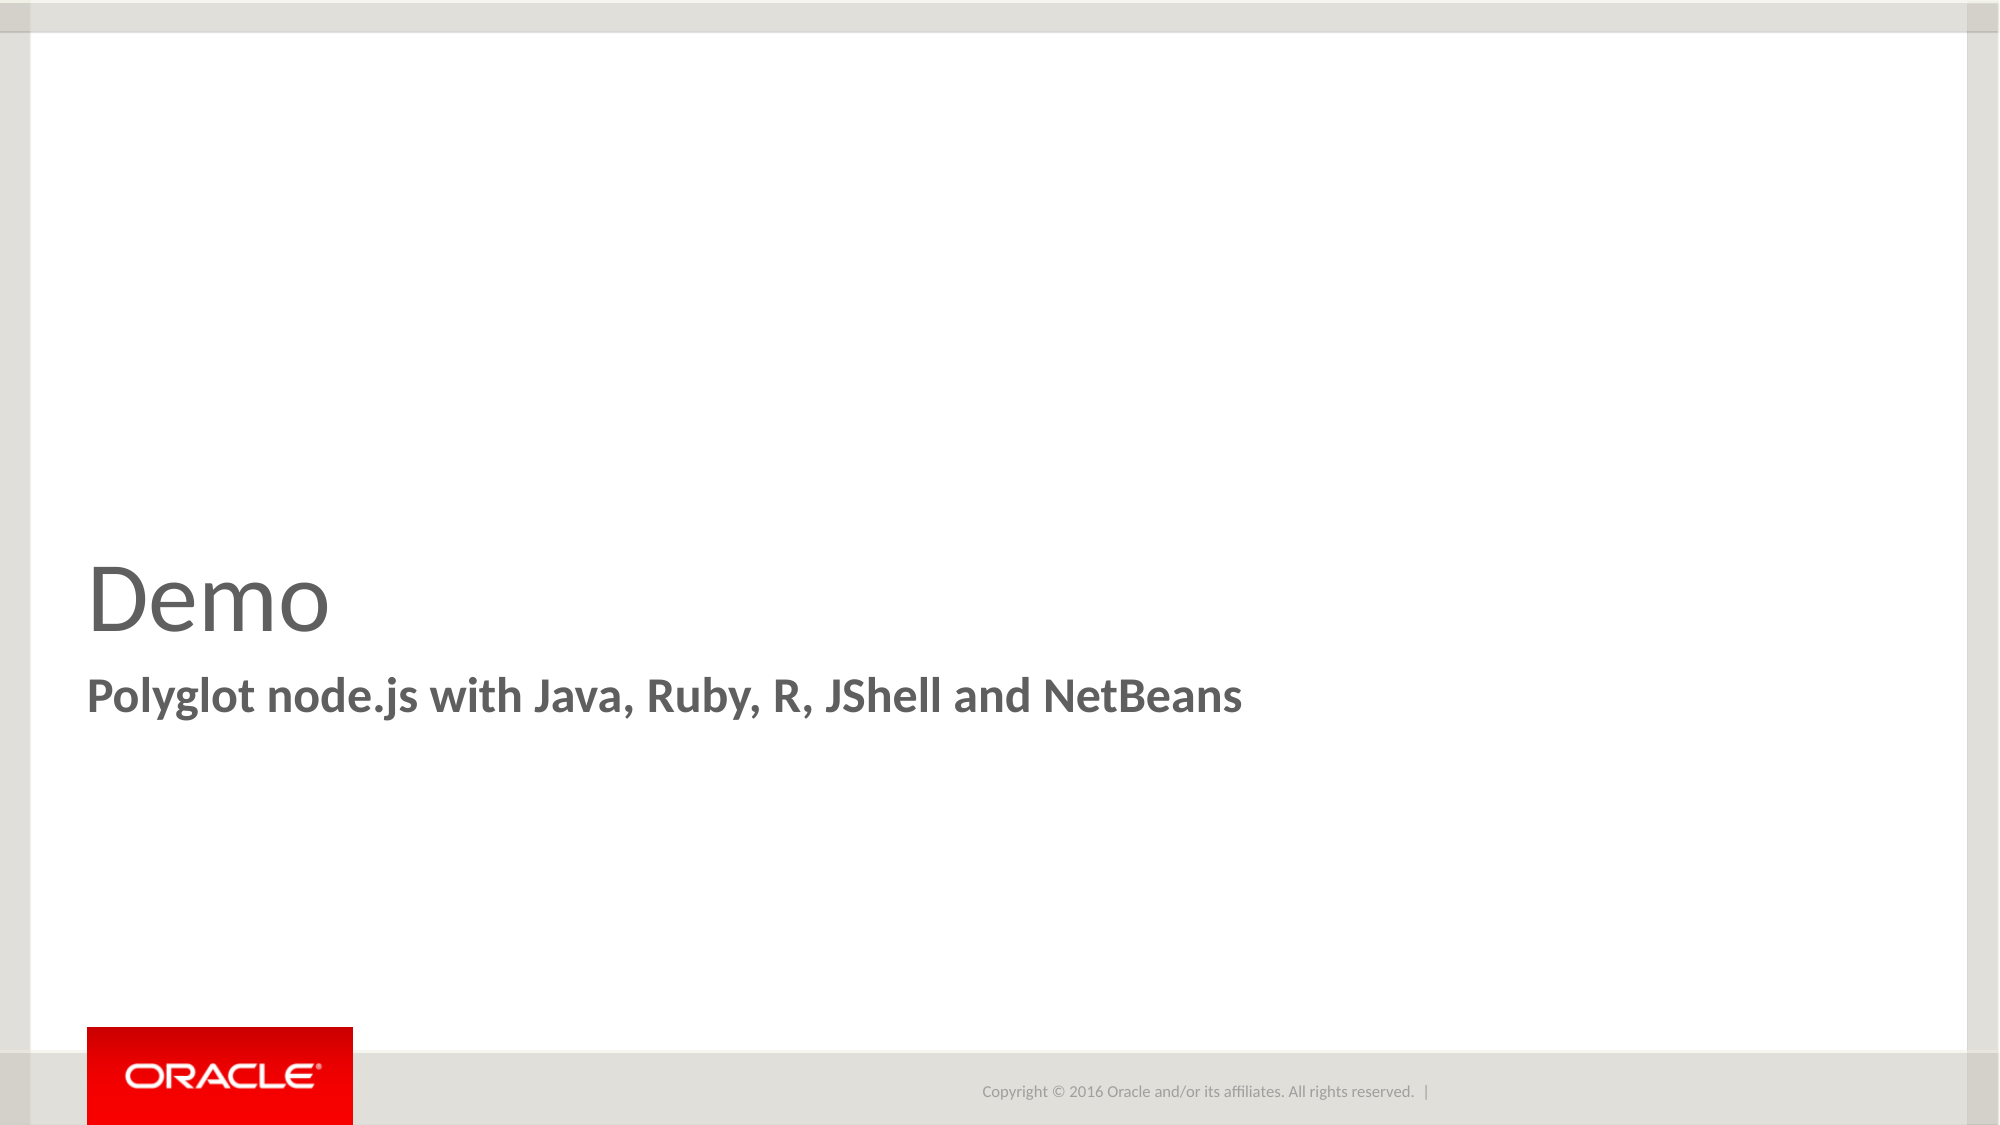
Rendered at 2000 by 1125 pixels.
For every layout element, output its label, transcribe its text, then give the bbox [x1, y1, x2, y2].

text_box Polyglot node.js with Java, Ruby, R, JShell and NetBeans [87, 662, 1912, 813]
text_box Demo [87, 426, 1912, 652]
picture [87, 1027, 353, 1125]
